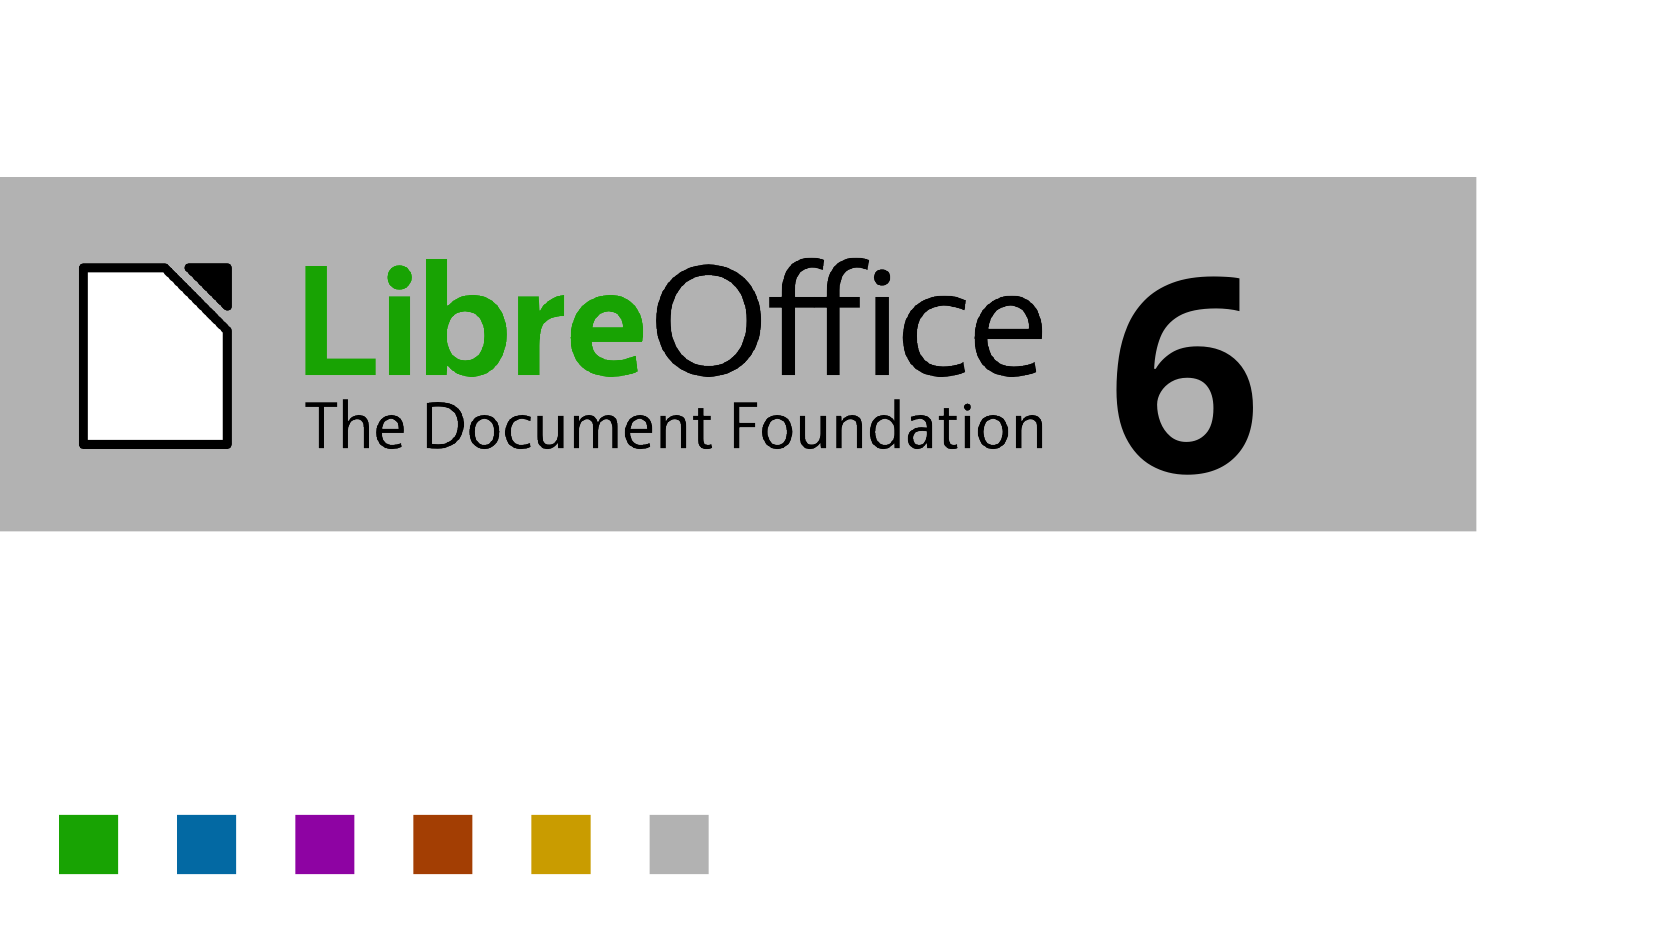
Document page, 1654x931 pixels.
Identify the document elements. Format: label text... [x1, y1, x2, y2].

picture [0, 175, 1117, 532]
text_box 6 [1092, 175, 1264, 516]
